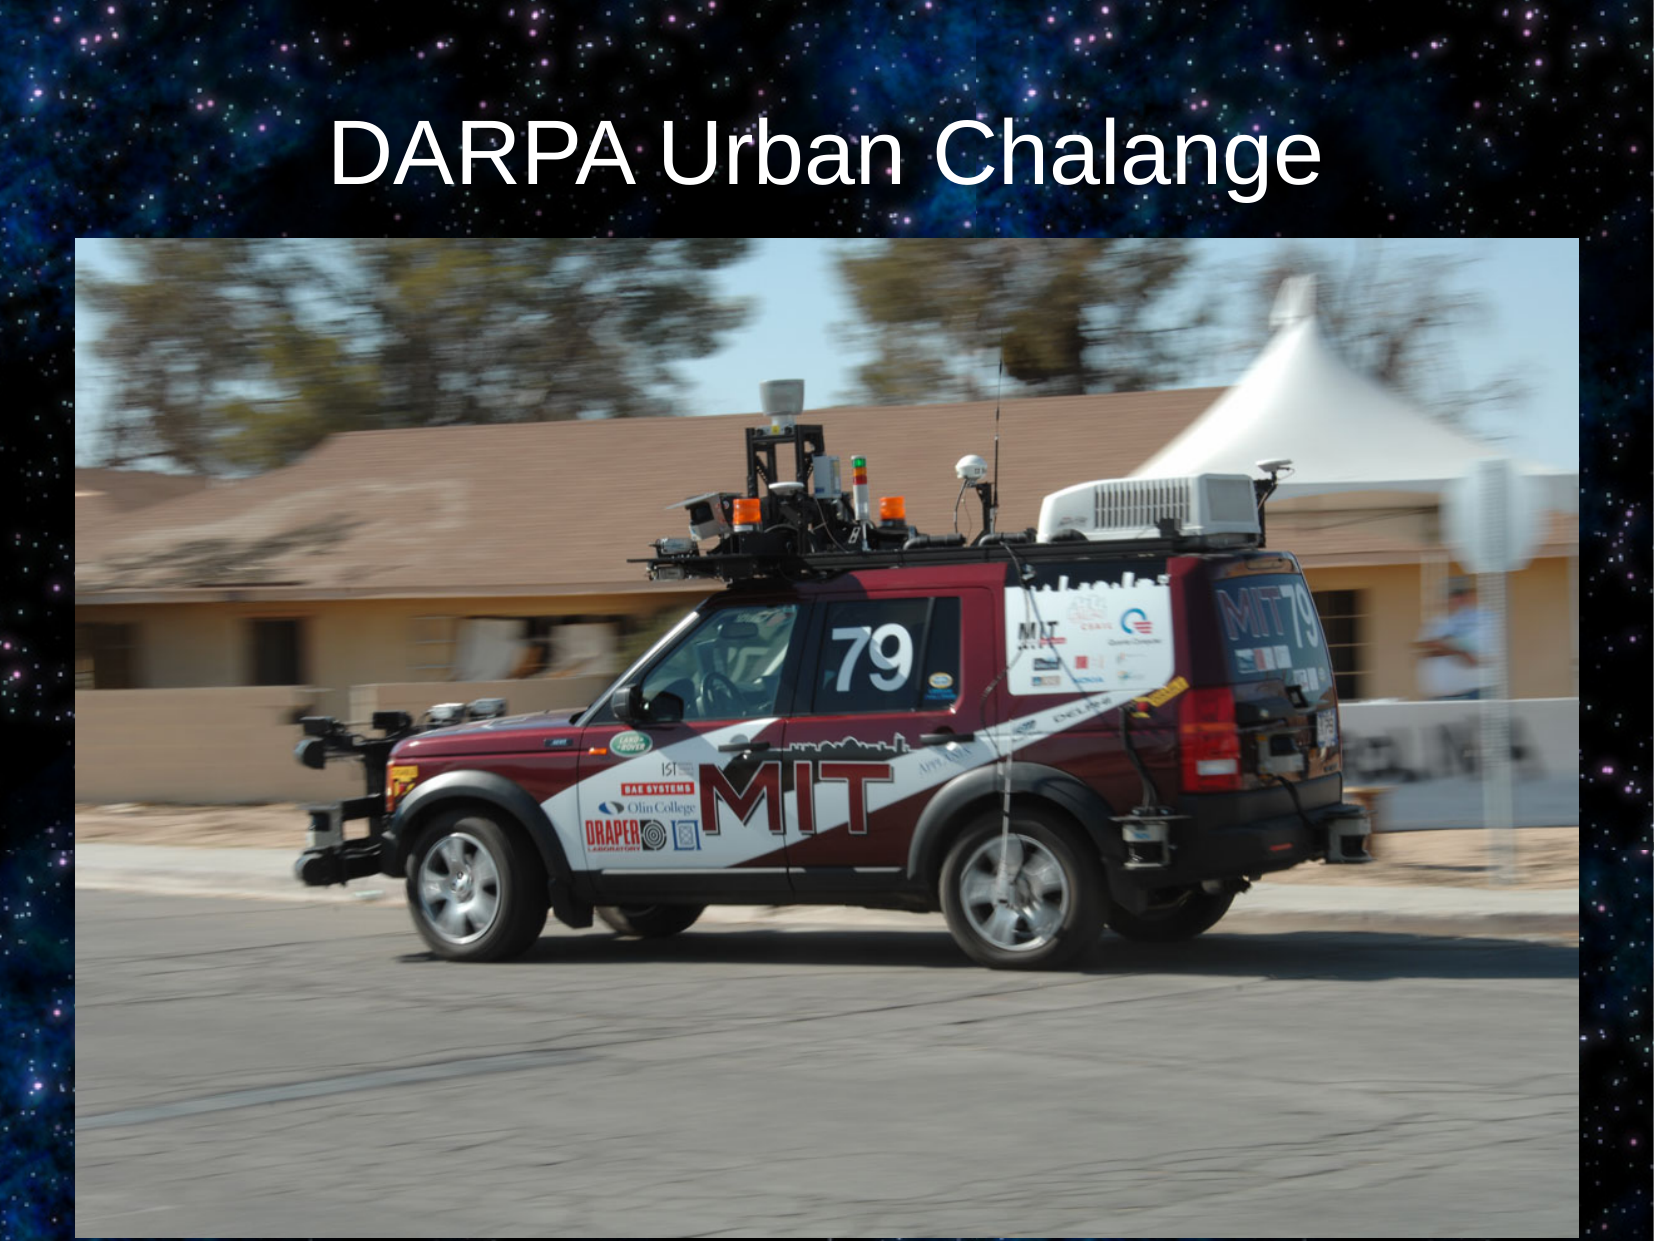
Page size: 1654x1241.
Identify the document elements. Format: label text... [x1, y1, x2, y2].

picture [0, 0, 1654, 1241]
title DARPA Urban Chalange [82, 56, 1571, 238]
